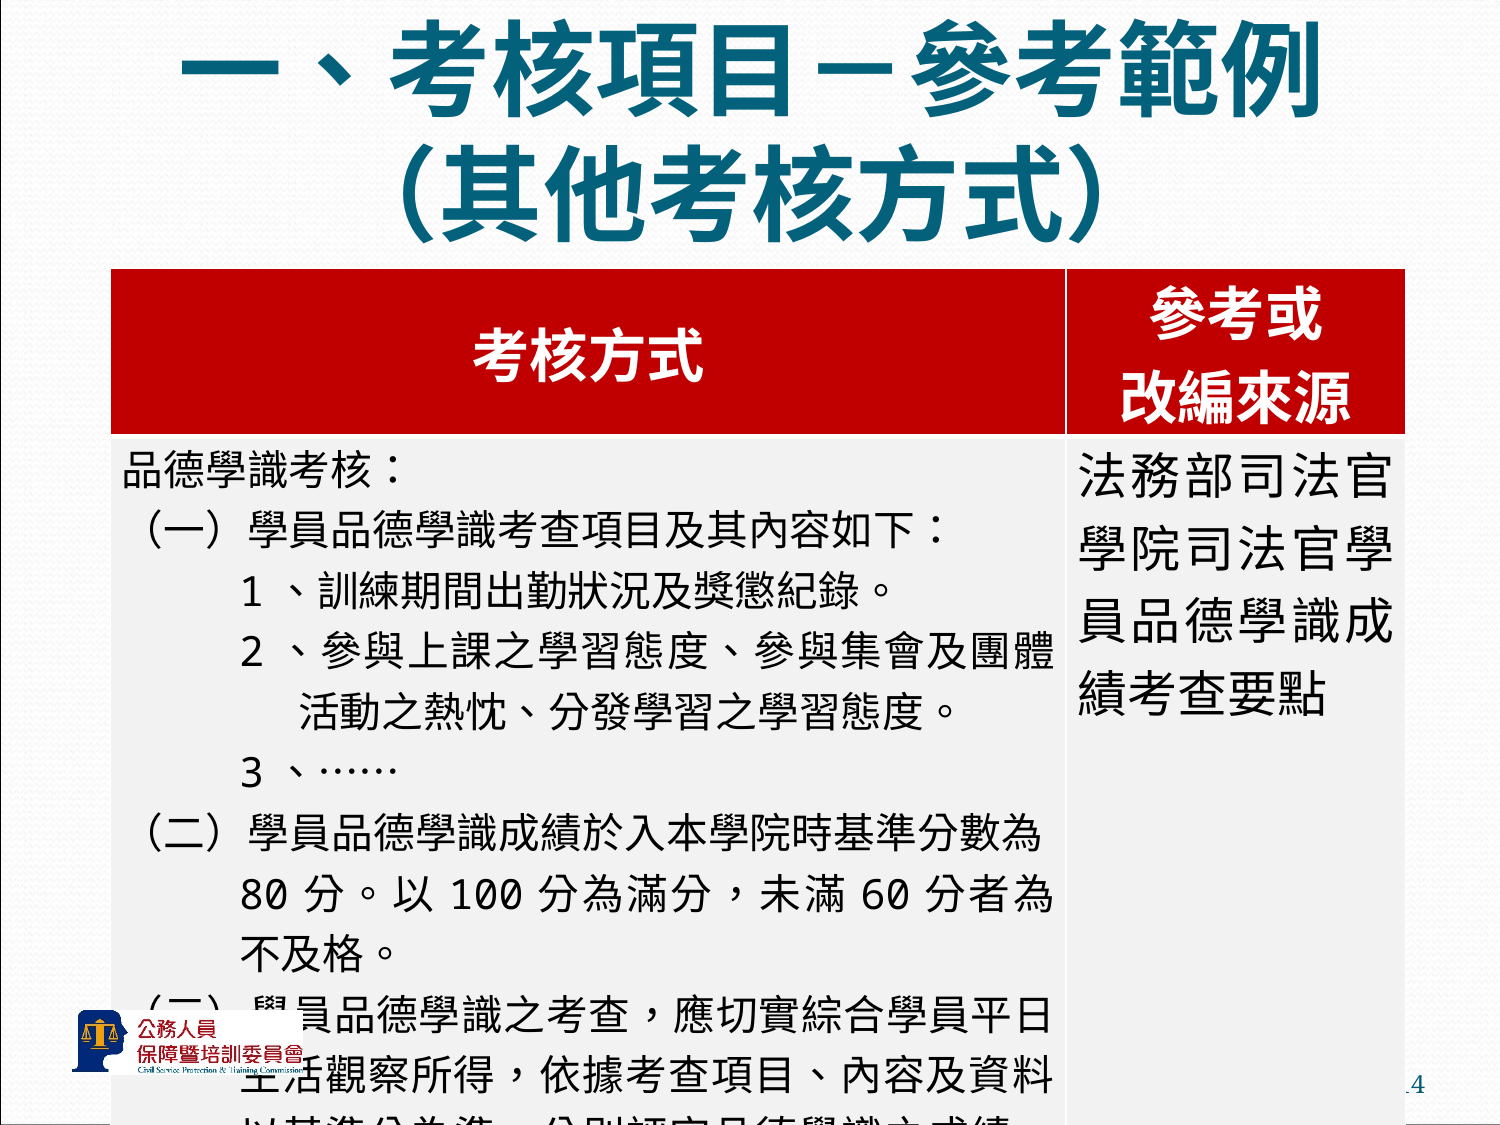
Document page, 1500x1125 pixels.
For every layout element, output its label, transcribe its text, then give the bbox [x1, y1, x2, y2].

slide_number <編號> [1406, 1042, 1425, 1103]
table_cell 法務部司法官學院司法官學員品德學識成績考查要點 [1067, 439, 1405, 1125]
picture [0, 0, 1500, 1125]
table_header 考核方式 [111, 269, 1065, 434]
table_header 參考或 改編來源 [1067, 269, 1405, 434]
title 一、考核項目－參考範例 （其他考核方式） [72, 160, 1432, 254]
table_cell 品德學識考核： （一）學員品德學識考查項目及其內容如下： 1、訓練期間出勤狀況及獎懲紀錄。 2、參與上課之學習態度、參與集會及團體活動之熱忱、分發學習之學習態度。 3、…… （二）學員品德學識成績於入本學院時基準分數為80分。以100分為滿分，未滿60分者為不及格。 （三）學員品德學識之考查，應切實綜合學員平日生活觀察所得，依據考查項目、內容及資料，以基準分為準，分別評定品德學識之成績。每項加、扣分數之評定，應列舉事證。 [111, 439, 1065, 1125]
